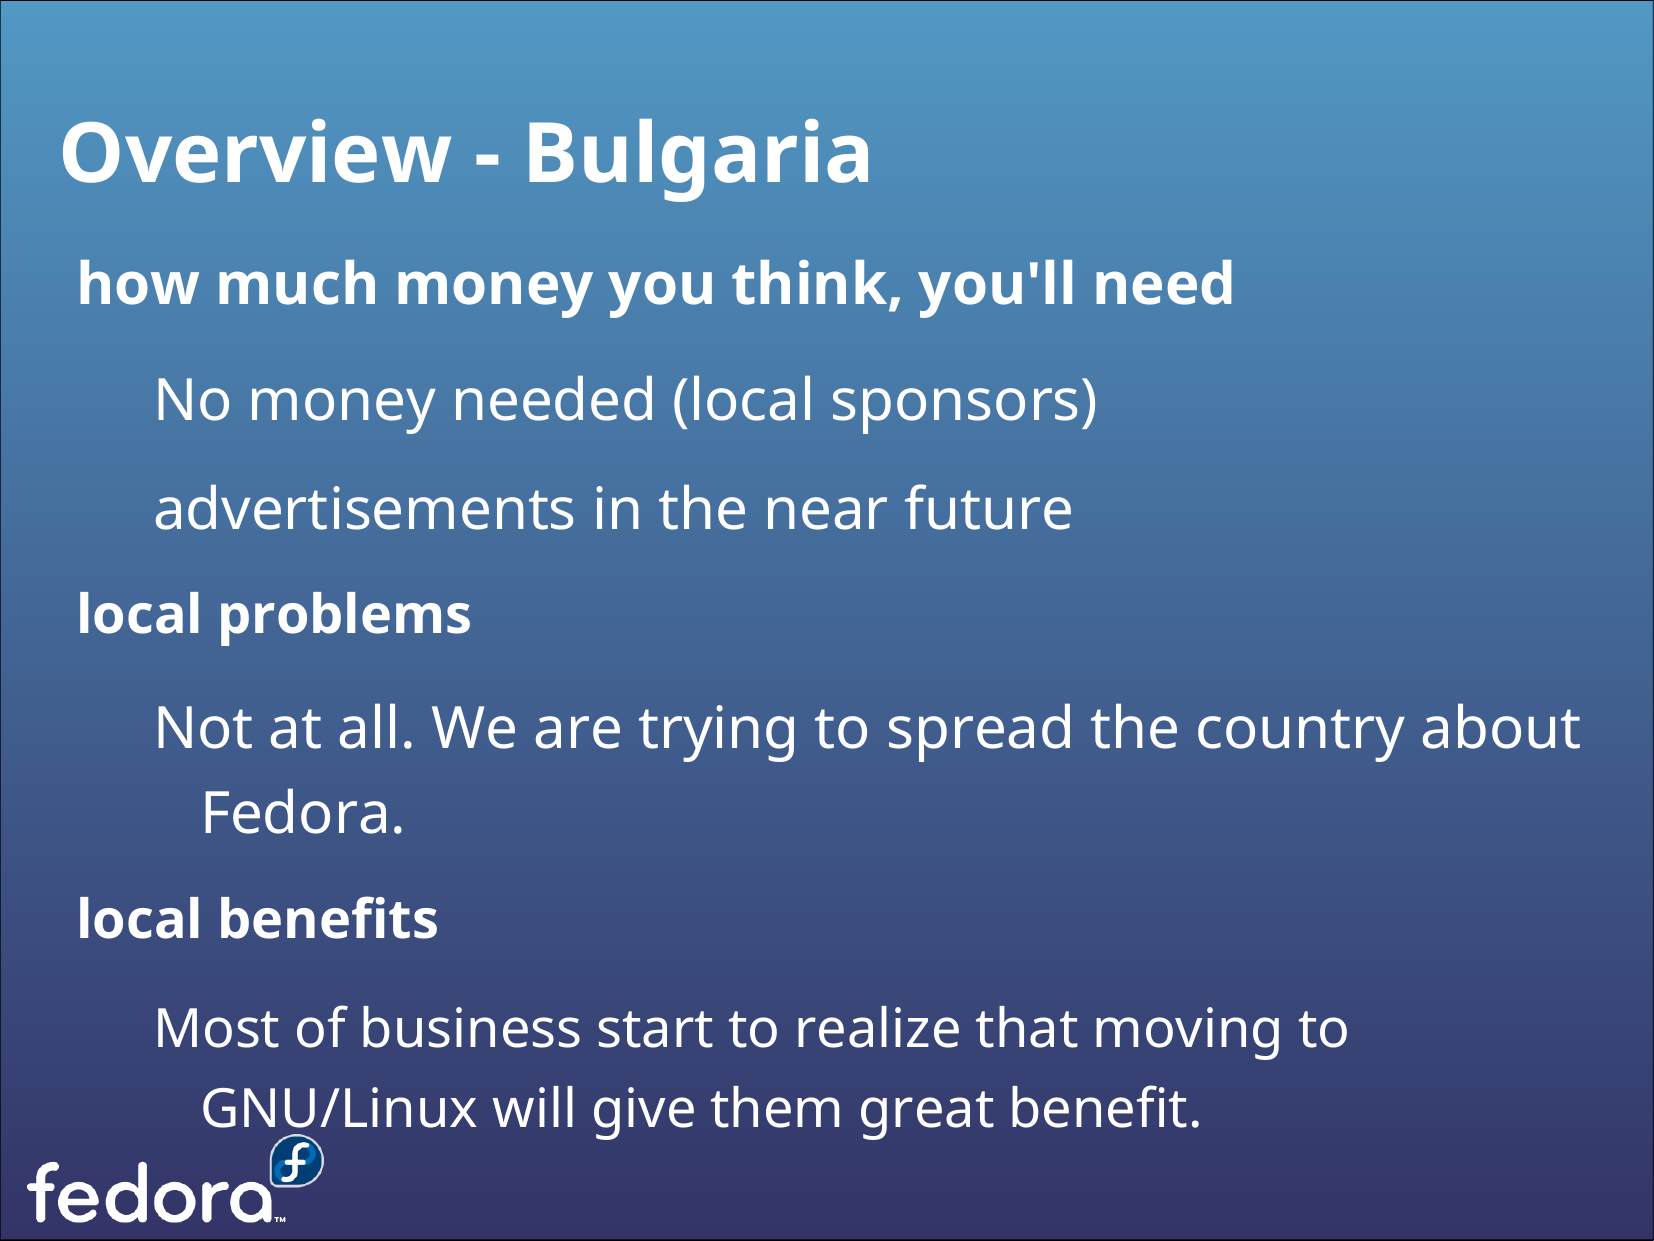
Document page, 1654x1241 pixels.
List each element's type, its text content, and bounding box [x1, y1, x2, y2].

title Overview - Bulgaria [59, 95, 1624, 200]
list how much money you think, you'll need No money needed (local sponsors) advertisements in the near future local problems Not at all. We are trying to spread the country about Fedora. local benefits Most of business start to realize that moving to GNU/Linux will give them great benefit. [59, 236, 1624, 1063]
picture [26, 1133, 325, 1223]
